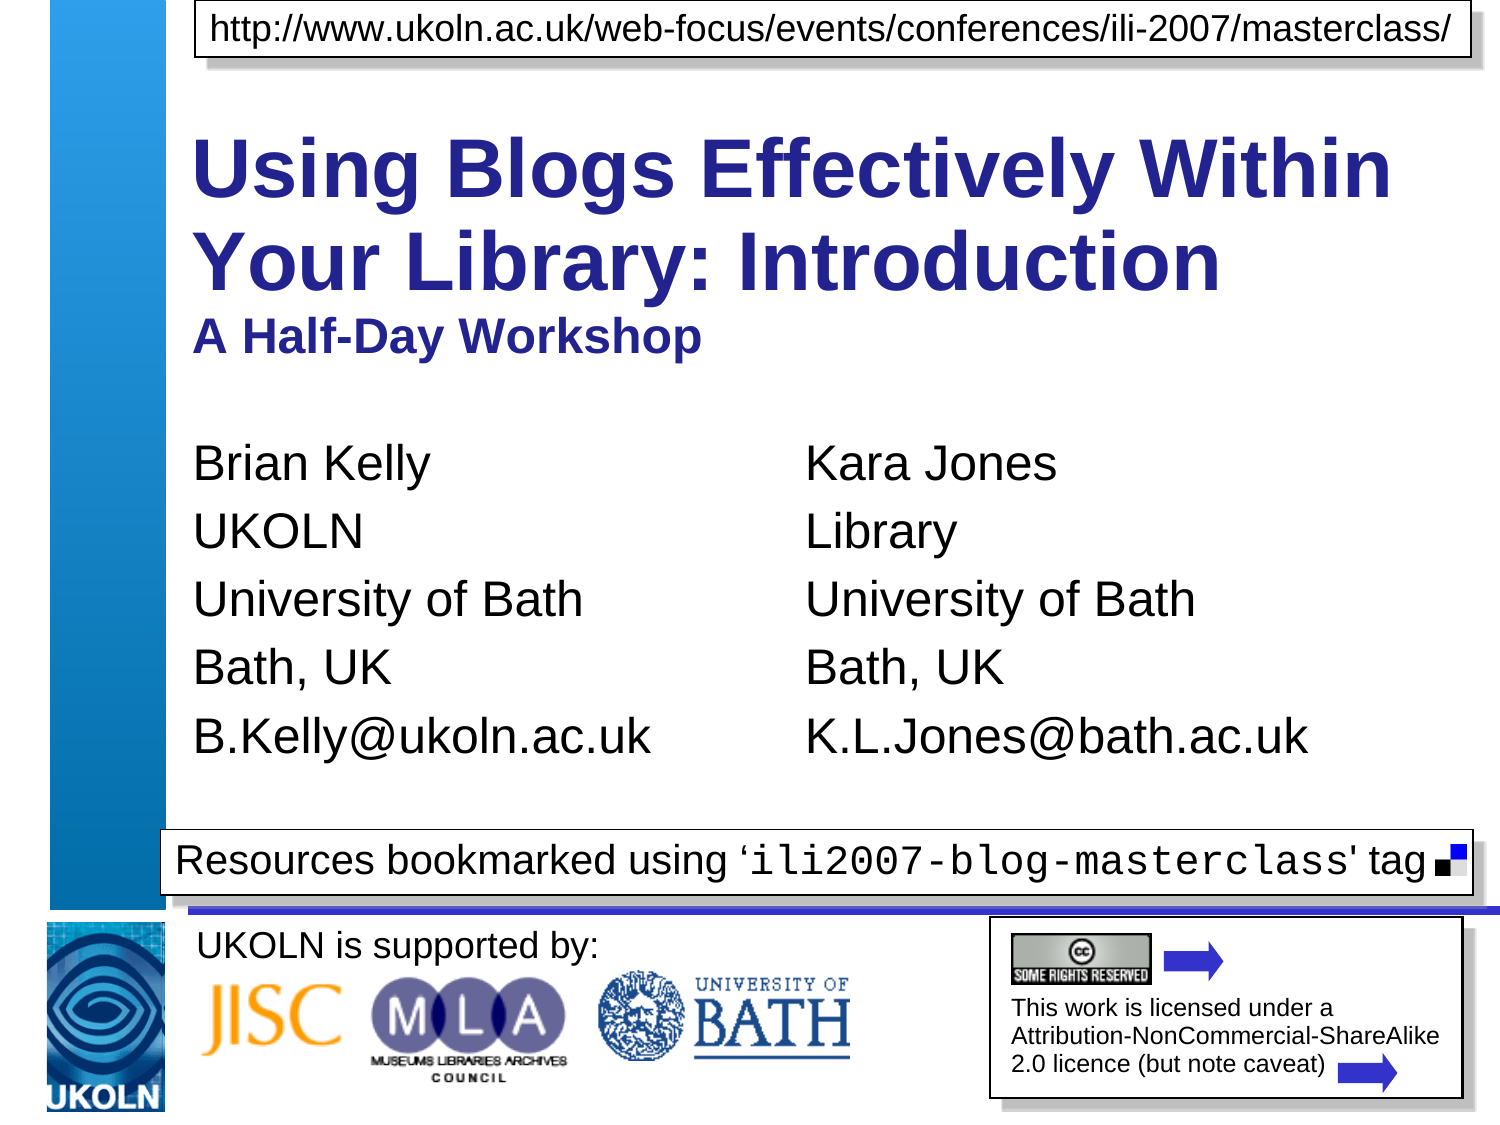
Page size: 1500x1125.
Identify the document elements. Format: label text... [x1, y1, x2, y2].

text_box Kara Jones Library University of Bath Bath, UK K.L.Jones@bath.ac.uk [789, 427, 1411, 797]
text_box UKOLN is supported by: [181, 916, 989, 1058]
picture [356, 966, 582, 1098]
picture [1435, 844, 1467, 877]
text_box This work is licensed under a Attribution-NonCommercial-ShareAlike 2.0 licence (but note caveat) [996, 986, 1461, 1086]
text_box [989, 916, 1463, 1098]
title Using Blogs Effectively Within Your Library: Introduction A Half-Day Workshop [176, 105, 1459, 381]
picture [597, 970, 850, 1061]
picture [46, 922, 165, 1112]
picture [198, 981, 351, 1075]
text_box http://www.ukoln.ac.uk/web-focus/events/conferences/ili-2007/masterclass/ [194, 0, 1471, 58]
subtitle Brian Kelly UKOLN University of Bath Bath, UK B.Kelly@ukoln.ac.uk [177, 427, 684, 797]
picture [1012, 934, 1151, 984]
picture [46, 922, 58, 927]
text_box Resources bookmarked using ‘ili2007-blog-masterclass' tag [160, 829, 1473, 896]
